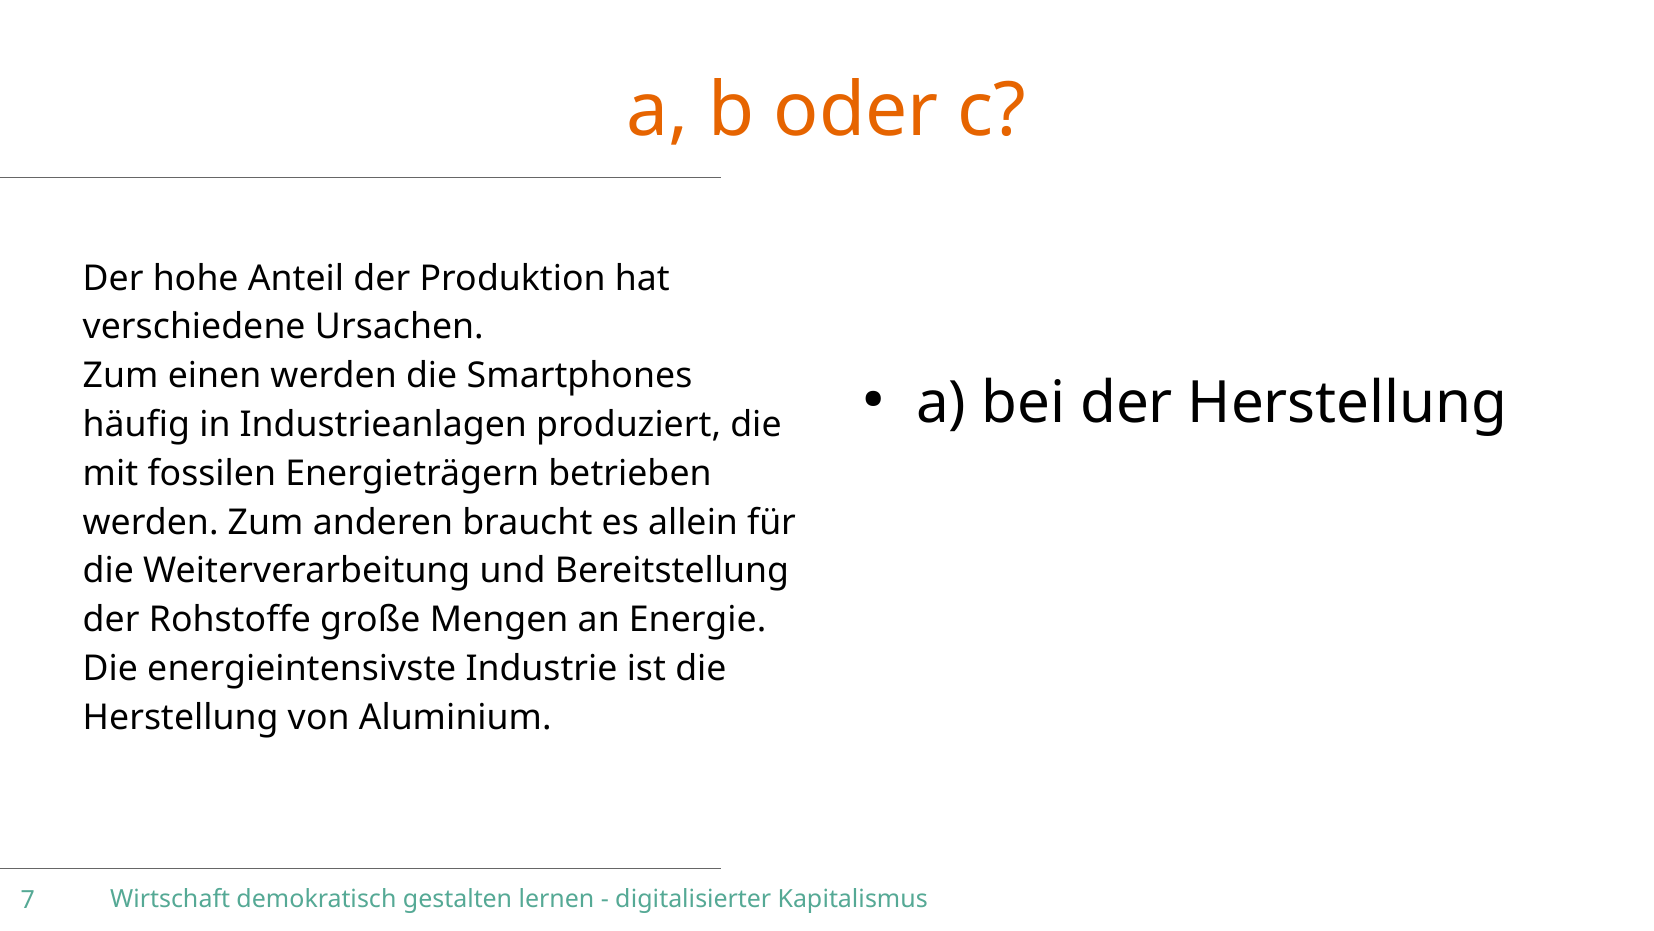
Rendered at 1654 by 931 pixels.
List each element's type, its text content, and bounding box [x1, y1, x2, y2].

list a) bei der Herstellung [845, 251, 1572, 792]
list Der hohe Anteil der Produktion hat verschiedene Ursachen. Zum einen werden die Smartphones häufig in Industrieanlagen produziert, die mit fossilen Energieträgern betrieben werden. Zum anderen braucht es allein für die Weiterverarbeitung und Bereitstellung der Rohstoffe große Mengen an Energie. Die energieintensivste Industrie ist die Herstellung von Aluminium. [82, 251, 809, 792]
title a, b oder c? [82, 54, 1571, 143]
